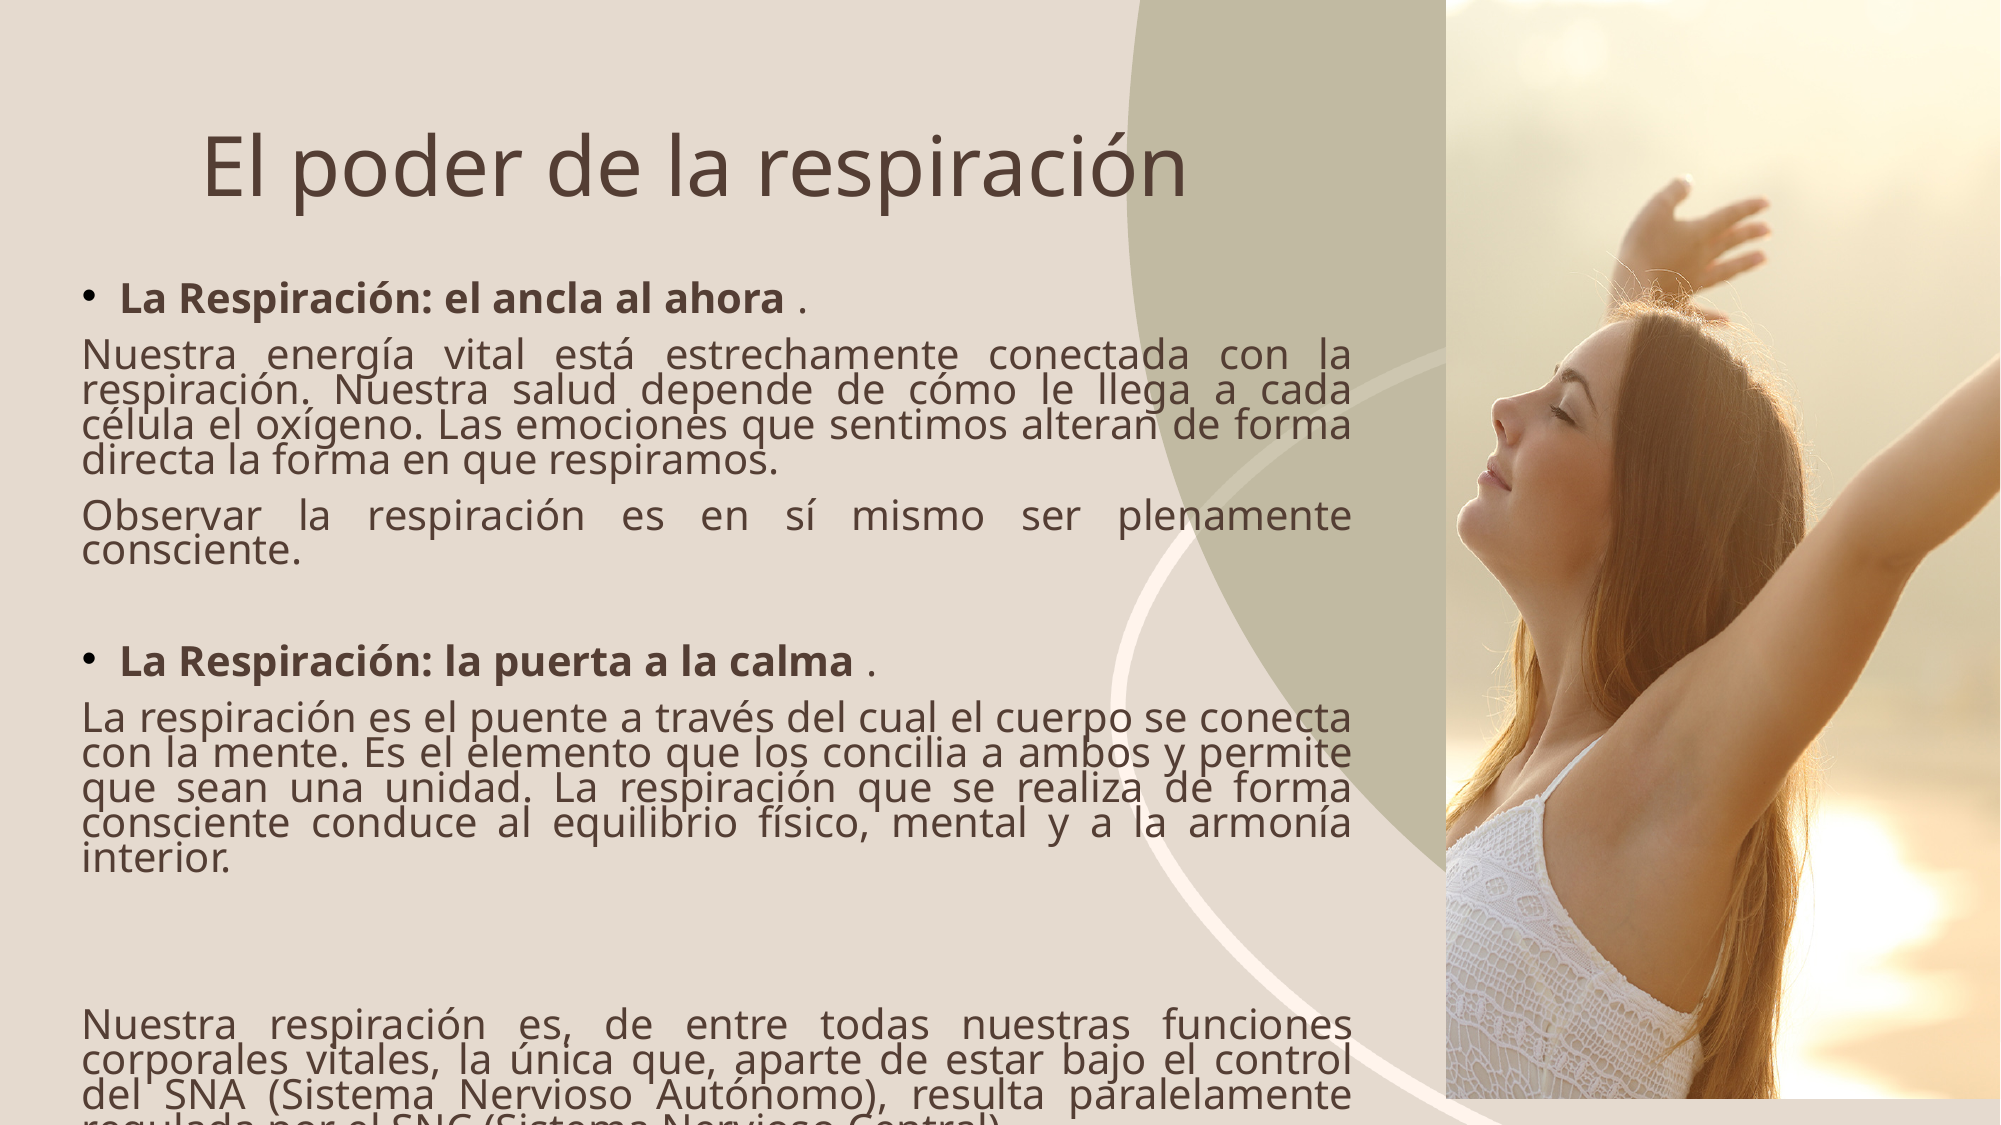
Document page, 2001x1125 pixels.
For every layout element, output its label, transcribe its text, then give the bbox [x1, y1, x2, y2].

text_box La Respiración: el ancla al ahora . Nuestra energía vital está estrechamente conectada con la respiración. Nuestra salud depende de cómo le llega a cada célula el oxígeno. Las emociones que sentimos alteran de forma directa la forma en que respiramos. Observar la respiración es en sí mismo ser plenamente consciente. La Respiración: la puerta a la calma . La respiración es el puente a través del cual el cuerpo se conecta con la mente. Es el elemento que los concilia a ambos y permite que sean una unidad. La respiración que se realiza de forma consciente conduce al equilibrio físico, mental y a la armonía interior. Nuestra respiración es, de entre todas nuestras funciones corporales vitales, la única que, aparte de estar bajo el control del SNA (Sistema Nervioso Autónomo), resulta paralelamente regulada por el SNC (Sistema Nervioso Central). [66, 277, 1376, 1125]
picture [1446, 0, 2000, 1099]
title El poder de la respiración [185, 4, 1446, 344]
